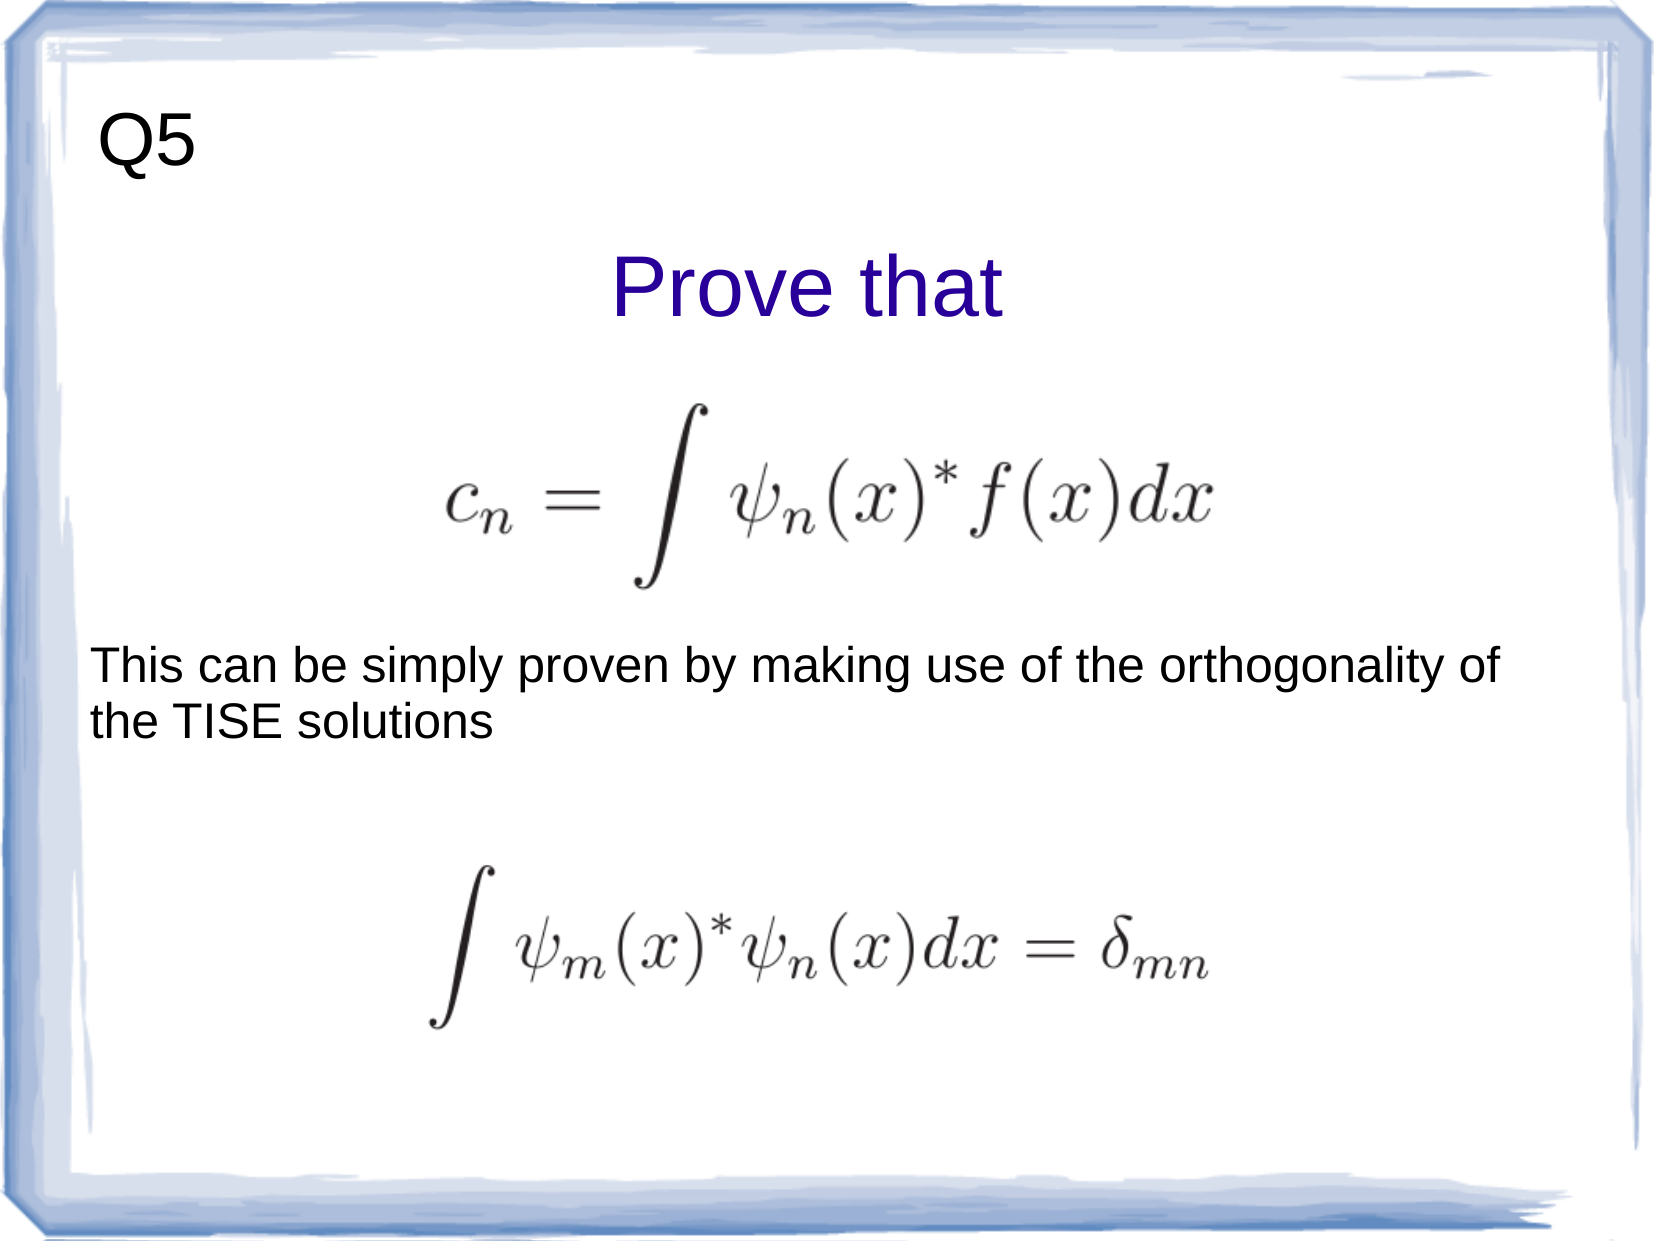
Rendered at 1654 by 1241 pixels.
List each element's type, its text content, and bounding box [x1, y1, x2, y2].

text_box Q5 [82, 90, 346, 189]
title Prove that [75, 182, 1564, 391]
text_box This can be simply proven by making use of the orthogonality of the TISE solutions [75, 629, 1576, 757]
picture [0, 0, 1654, 1241]
